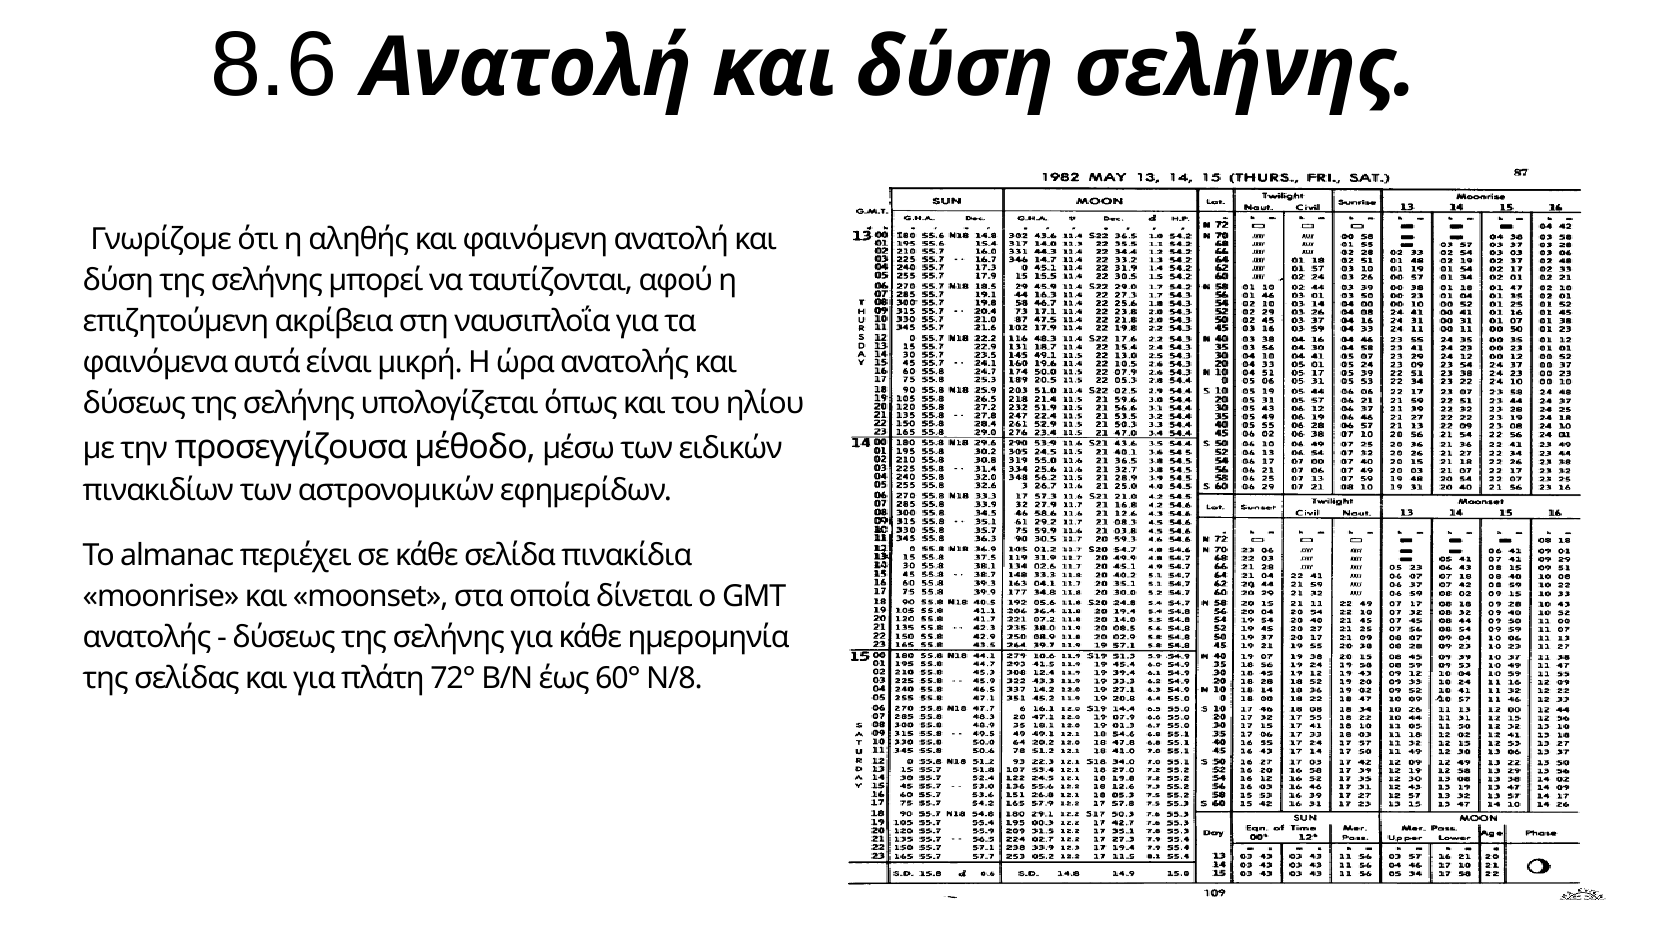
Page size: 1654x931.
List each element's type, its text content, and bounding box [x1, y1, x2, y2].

title 8.6 Ανατολή και δύση σελήνης. [82, 12, 1571, 218]
list Γνωρίζομε ότι η αληθής και φαινόμενη ανατολή και δύση της σελήνης μπορεί να ταυτίζονται, αφού η επιζητούμενη ακρίβεια στη ναυσιπλοΐα για τα φαινόμενα αυτά είναι μικρή. Η ώρα ανατολής και δύσεως της σελήνης υπολογίζεται όπως και του ηλίου με την προσεγγίζουσα μέθοδο, μέσω των ειδικών πινακιδίων των αστρονομικών εφημερίδων. Το almanac περιέχει σε κάθε σελίδα πινακίδια «moonrise» και «moonset», στα οποία δίνεται ο GΜΤ ανατολής - δύσεως της σελήνης για κάθε ημερομηνία της σελίδας και για πλάτη 72° Β/Ν έως 60° Ν/8. [82, 217, 809, 758]
picture [825, 149, 1616, 901]
